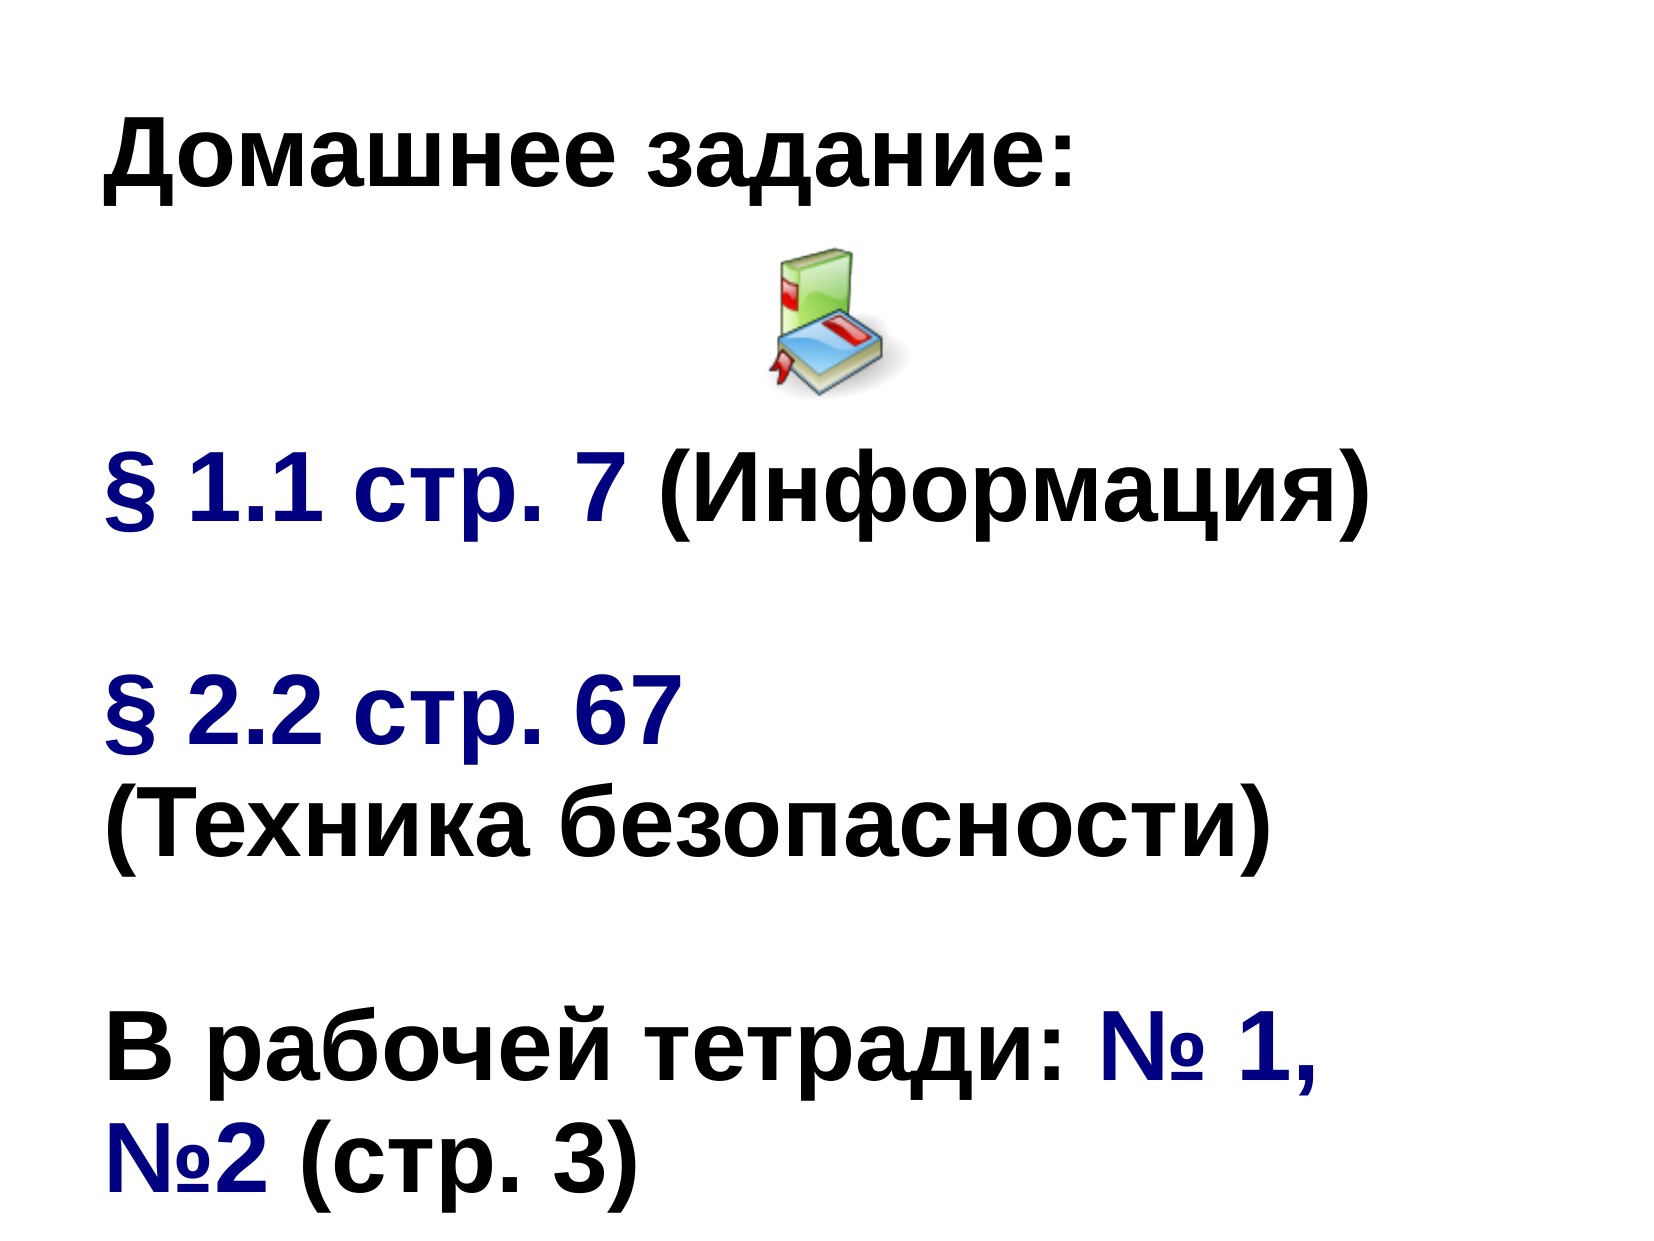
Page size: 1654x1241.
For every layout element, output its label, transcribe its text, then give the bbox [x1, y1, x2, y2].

text_box Домашнее задание: § 1.1 стр. 7 (Информация) § 2.2 стр. 67 (Техника безопасности) В рабочей тетради: № 1, №2 (стр. 3) [88, 88, 1536, 1241]
picture [760, 236, 916, 414]
